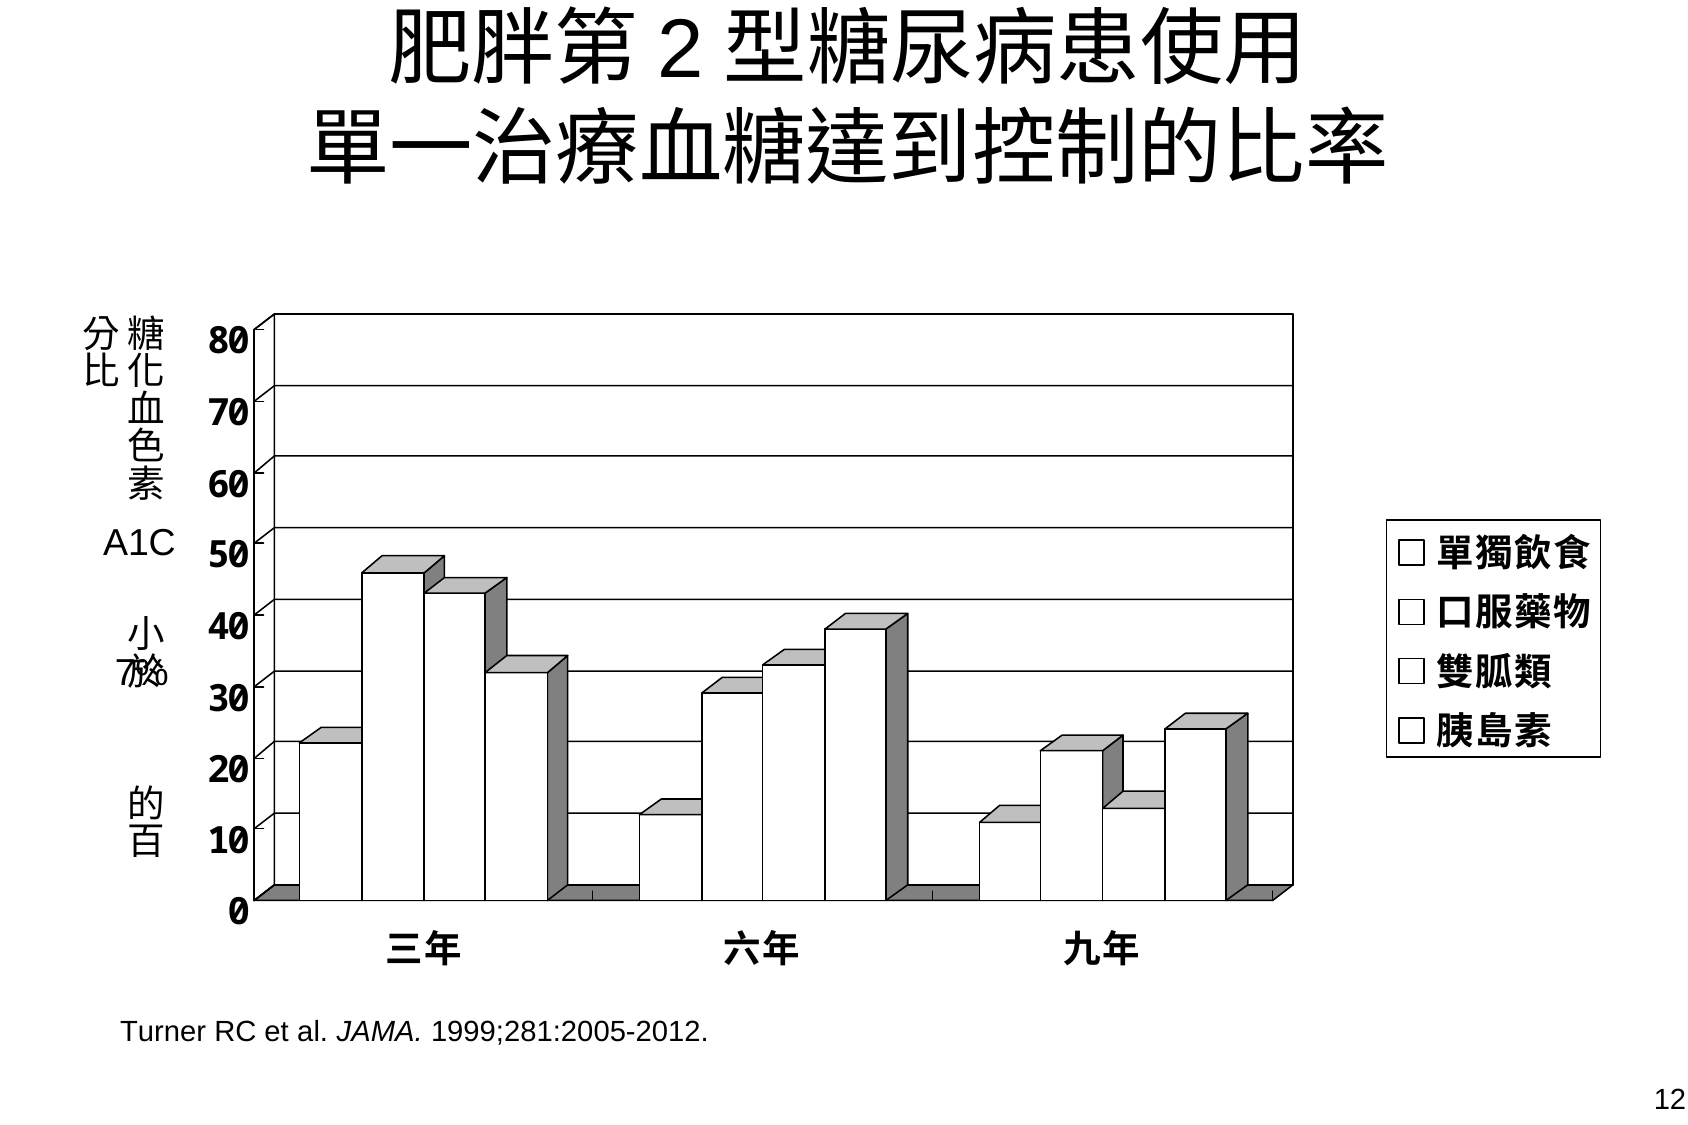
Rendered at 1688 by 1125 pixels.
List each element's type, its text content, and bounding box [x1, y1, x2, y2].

title 肥胖第2型糖尿病患使用 單一治療血糖達到控制的比率 [87, 0, 1607, 188]
text_box A1C [95, 503, 184, 578]
text_box 7% [107, 633, 177, 708]
chart [99, 267, 1616, 1010]
text_box Turner RC et al. JAMA. 1999;281:2005-2012. [112, 997, 915, 1063]
text_box 糖化血色素 小於 的百分比 [76, 306, 183, 882]
